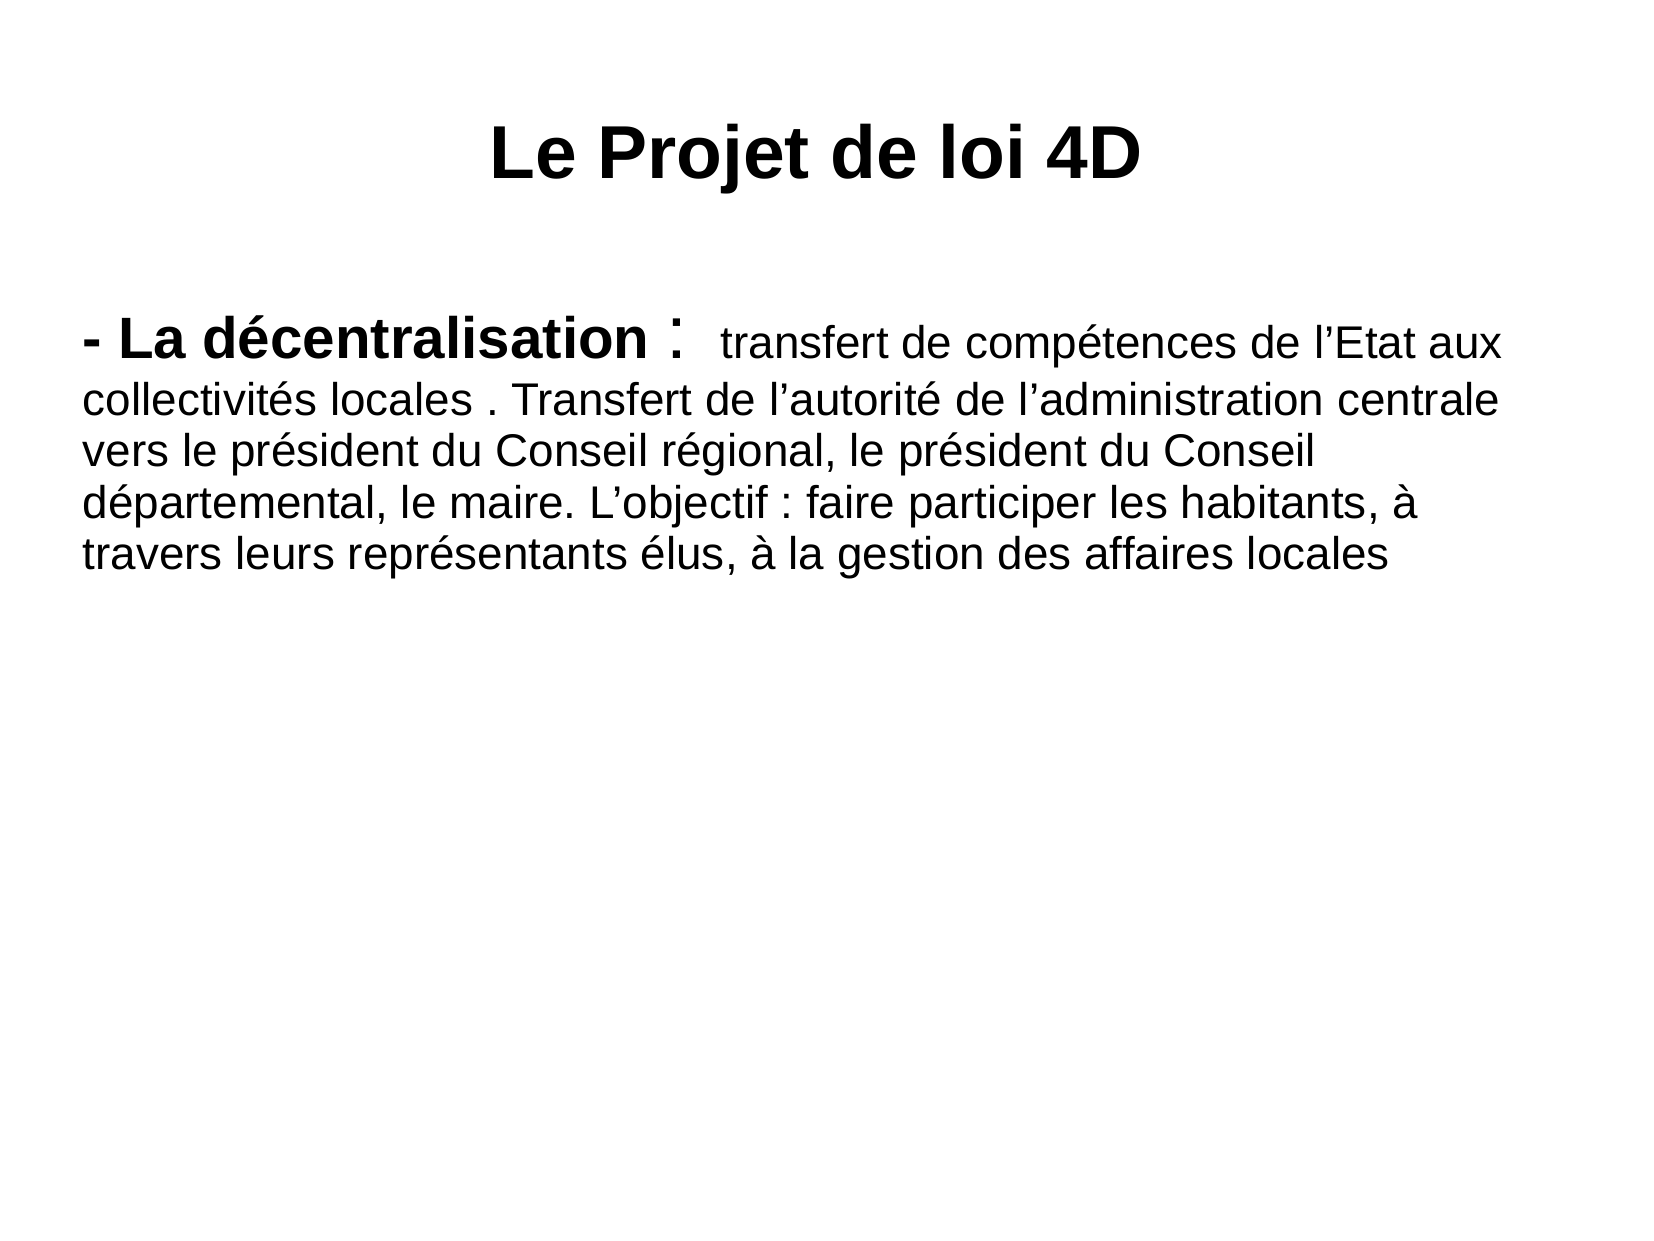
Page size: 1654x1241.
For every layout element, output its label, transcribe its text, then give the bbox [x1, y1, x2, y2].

title Le Projet de loi 4D [82, 49, 1571, 257]
list - La décentralisation : transfert de compétences de l’Etat aux collectivités locales . Transfert de l’autorité de l’administration centrale vers le président du Conseil régional, le président du Conseil départemental, le maire. L’objectif : faire participer les habitants, à travers leurs représentants élus, à la gestion des affaires locales [82, 290, 1571, 1109]
